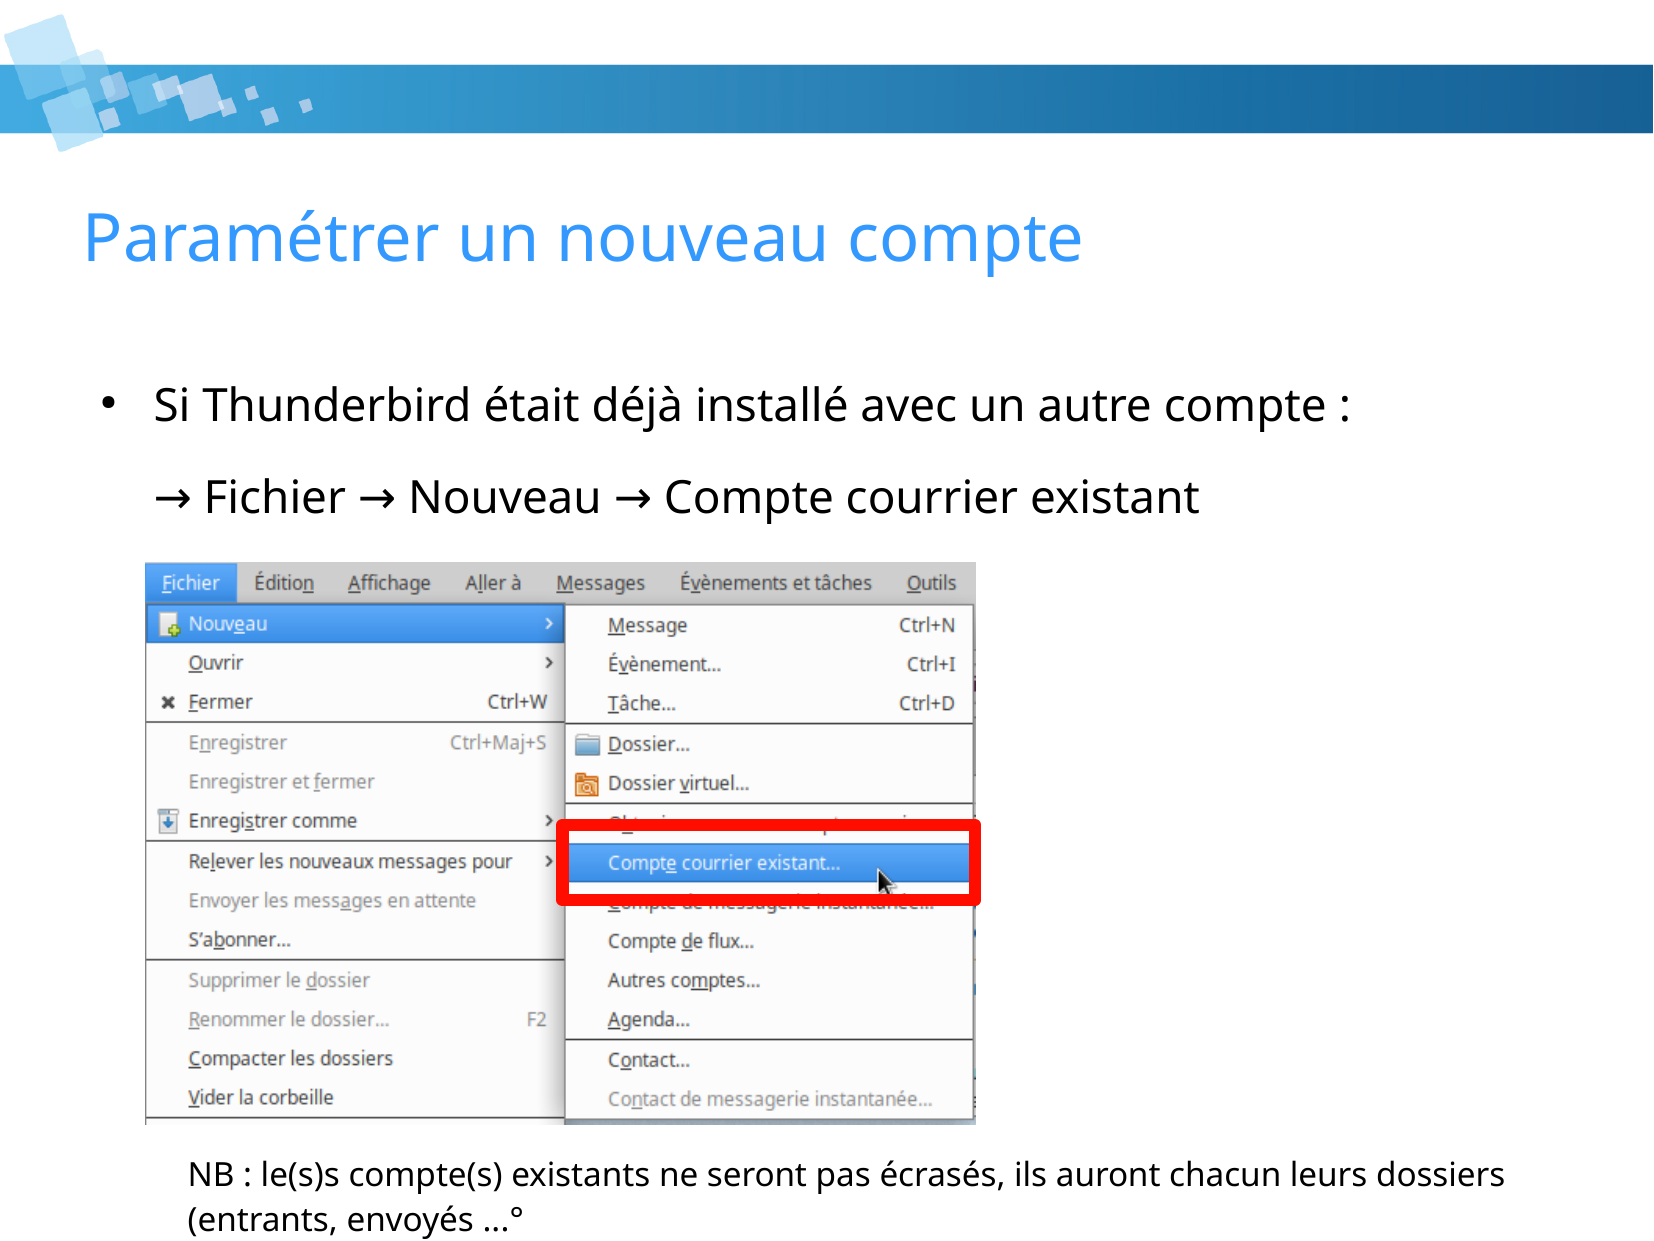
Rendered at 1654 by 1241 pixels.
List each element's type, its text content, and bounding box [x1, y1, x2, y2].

list Si Thunderbird était déjà installé avec un autre compte : → Fichier → Nouveau → Compte courrier existant [82, 372, 1571, 1093]
picture [0, 0, 1653, 1238]
title Paramétrer un nouveau compte [82, 132, 1571, 340]
text_box NB : le(s)s compte(s) existants ne seront pas écrasés, ils auront chacun leurs dossiers (entrants, envoyés ...° [116, 1150, 1514, 1228]
